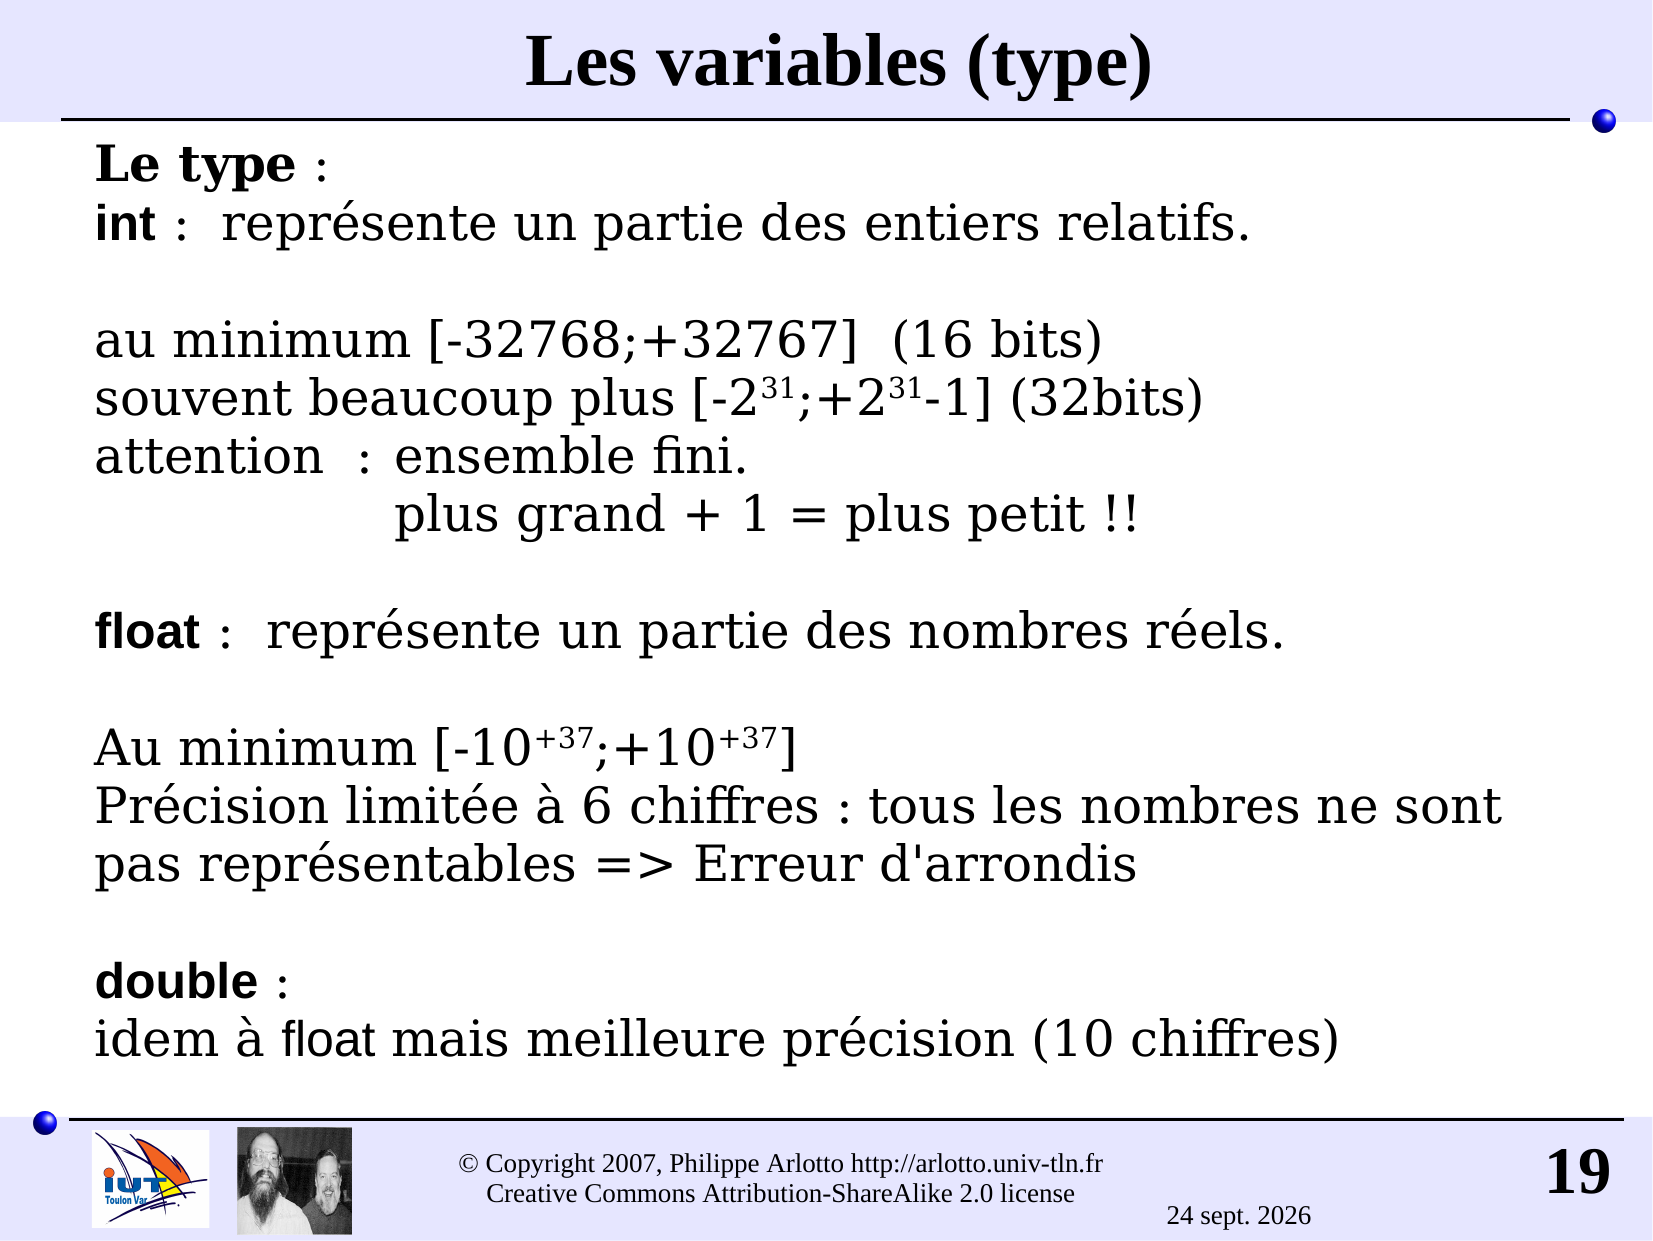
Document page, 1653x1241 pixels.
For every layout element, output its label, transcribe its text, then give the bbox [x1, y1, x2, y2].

text_box Le type : int : représente un partie des entiers relatifs. au minimum [-32768;+32767] (16 bits) souvent beaucoup plus [-231;+231-1] (32bits) attention : ensemble fini. plus grand + 1 = plus petit !! float : représente un partie des nombres réels. Au minimum [-10+37;+10+37] Précision limitée à 6 chiffres : tous les nombres ne sont pas représentables => Erreur d'arrondis double : idem à float mais meilleure précision (10 chiffres) [94, 134, 1565, 1183]
title Les variables (type) [95, 11, 1585, 110]
picture [237, 1183, 352, 1235]
